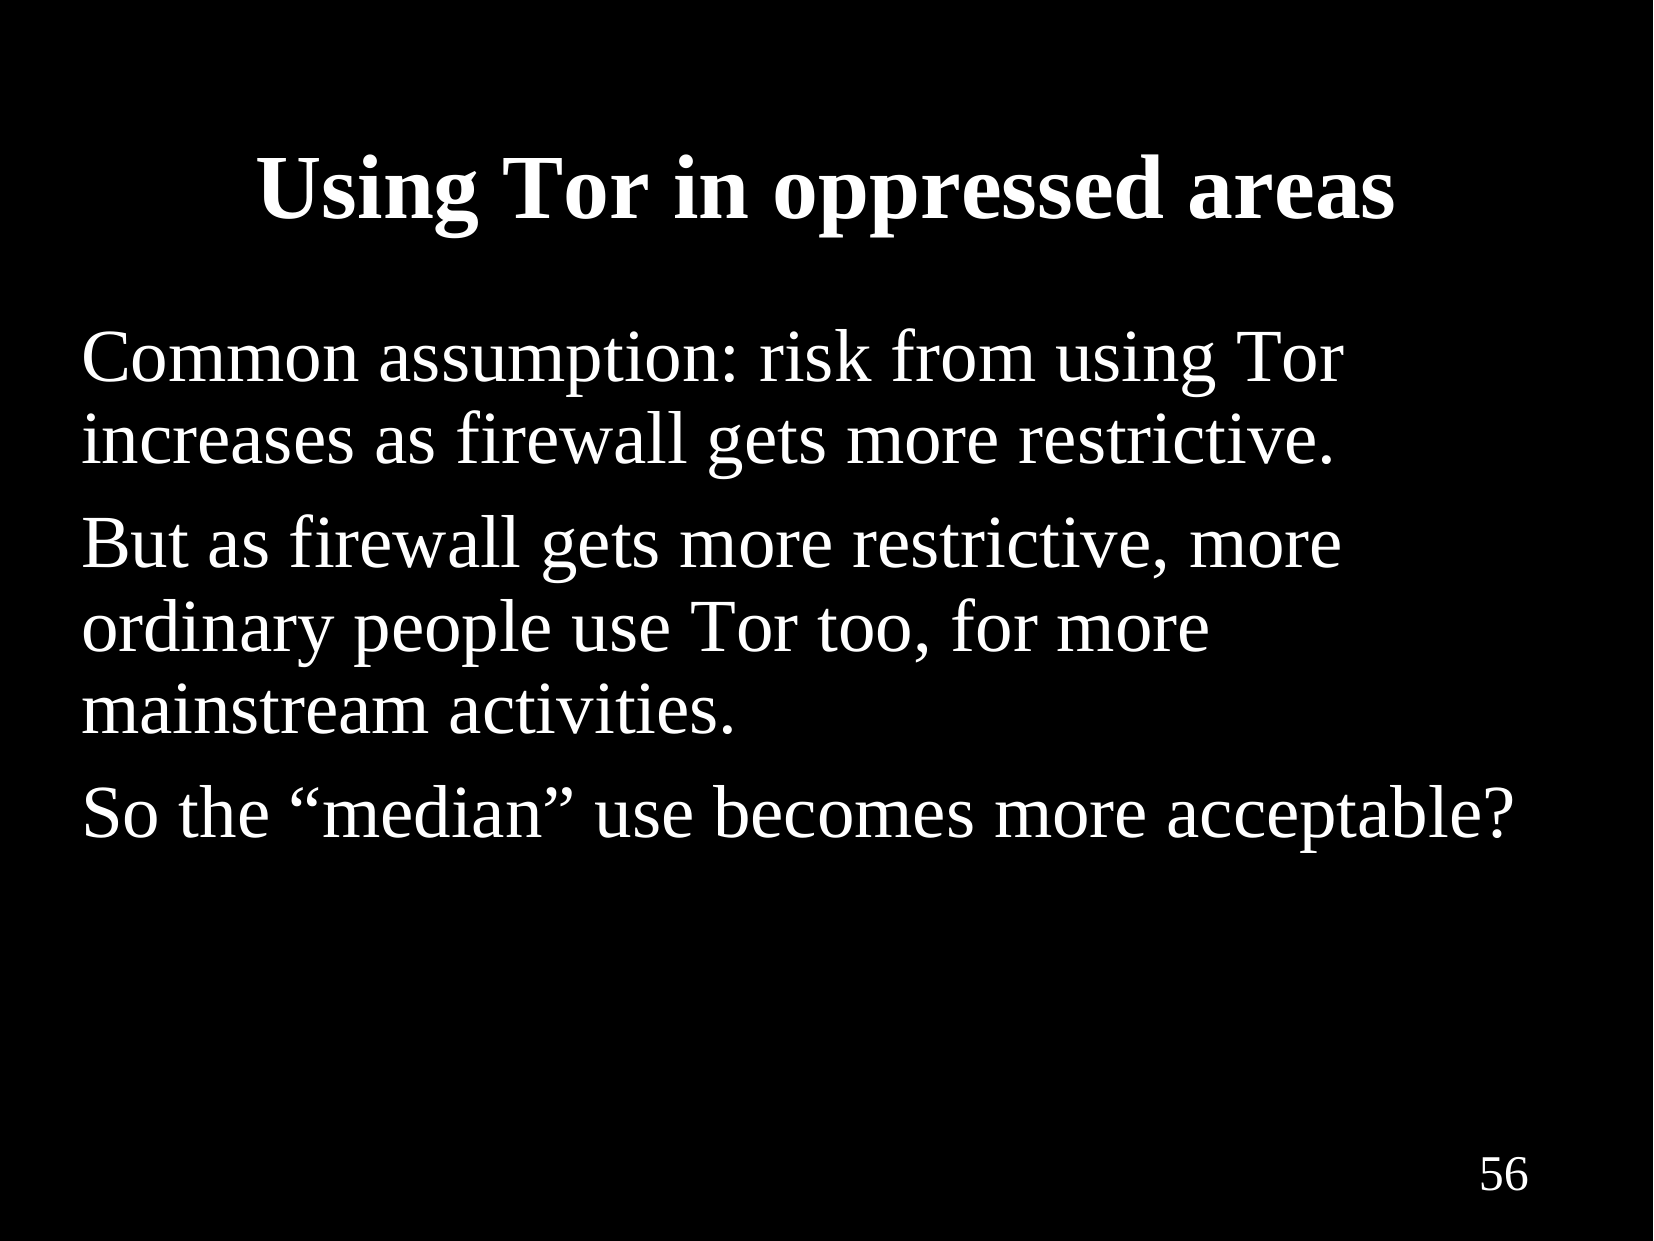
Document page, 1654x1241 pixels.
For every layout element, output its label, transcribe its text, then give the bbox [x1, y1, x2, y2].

list Common assumption: risk from using Tor increases as firewall gets more restrictive. But as firewall gets more restrictive, more ordinary people use Tor too, for more mainstream activities. So the “median” use becomes more acceptable? [81, 314, 1572, 1104]
title Using Tor in oppressed areas [121, 92, 1533, 284]
